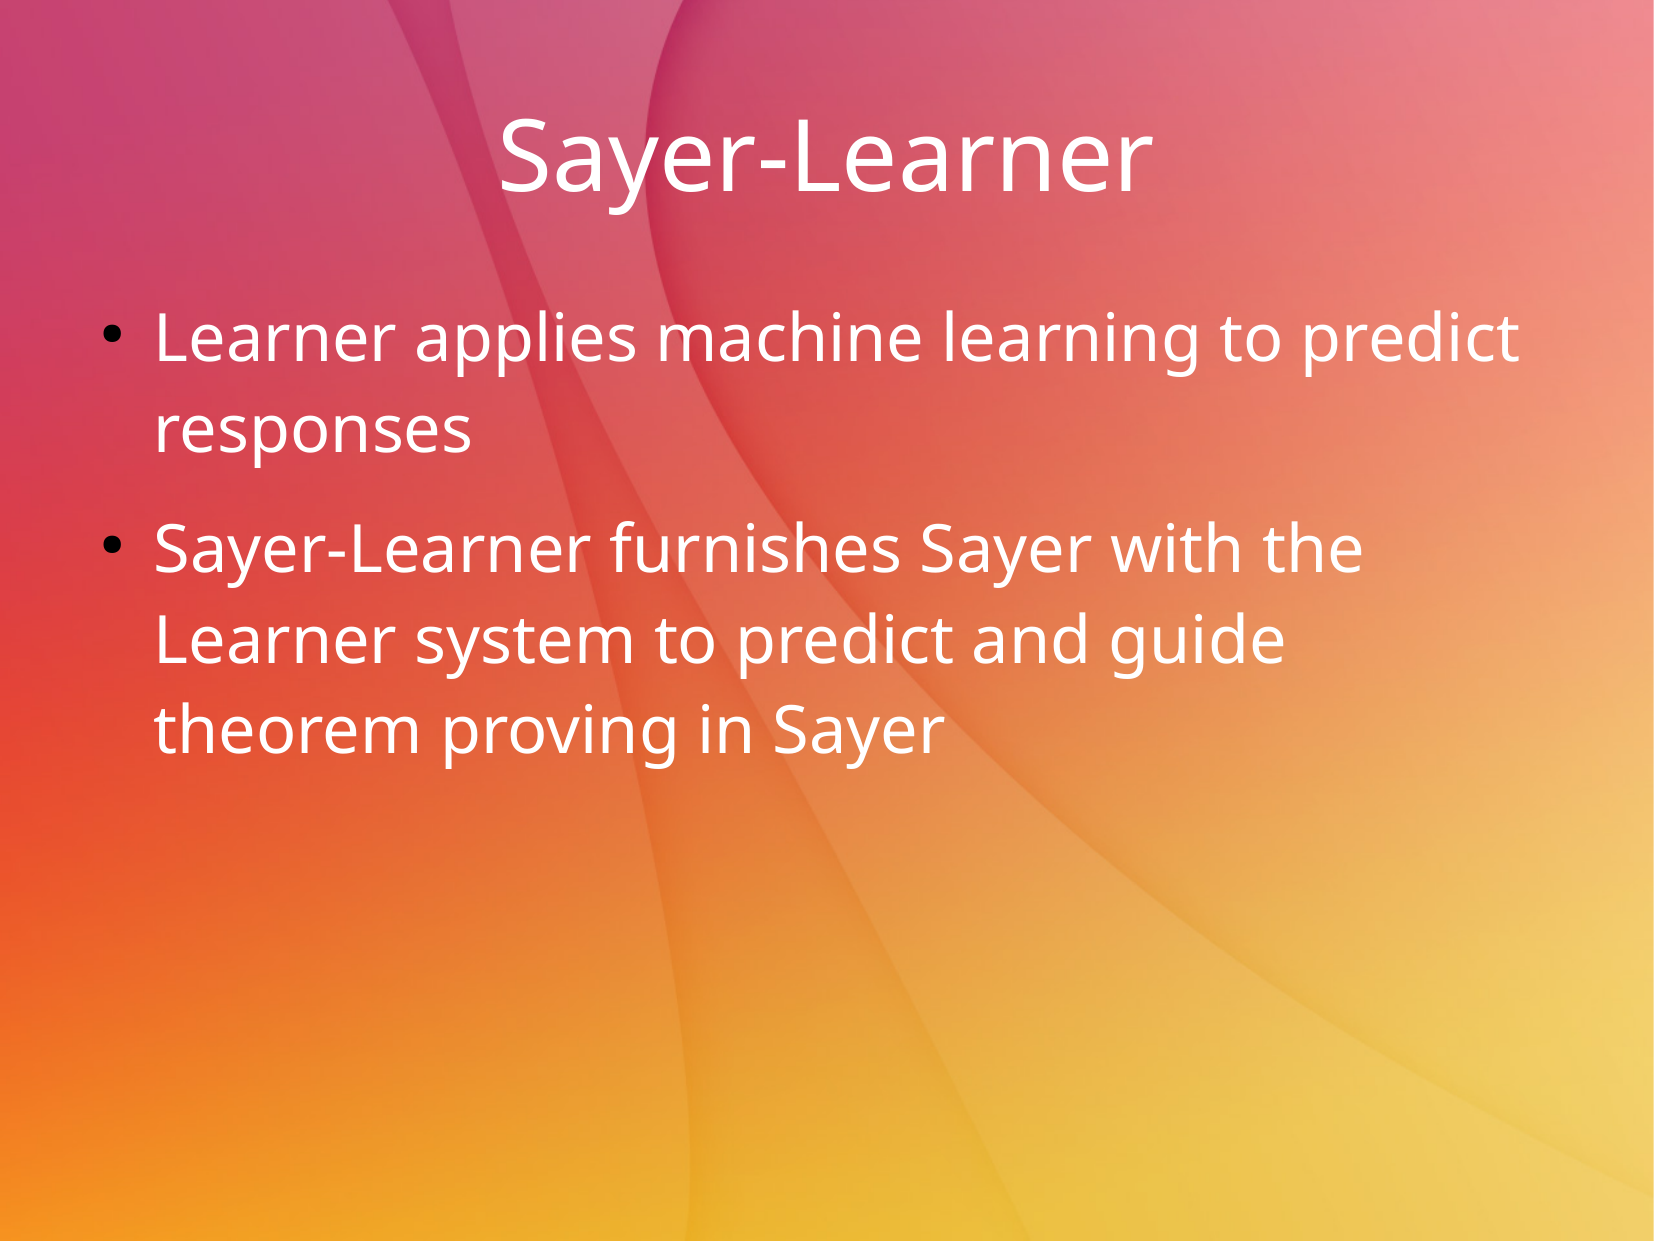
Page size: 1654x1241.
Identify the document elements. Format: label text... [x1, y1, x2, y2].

list Learner applies machine learning to predict responses Sayer-Learner furnishes Sayer with the Learner system to predict and guide theorem proving in Sayer [82, 290, 1571, 1094]
title Sayer-Learner [82, 56, 1571, 250]
picture [0, 0, 1654, 1241]
